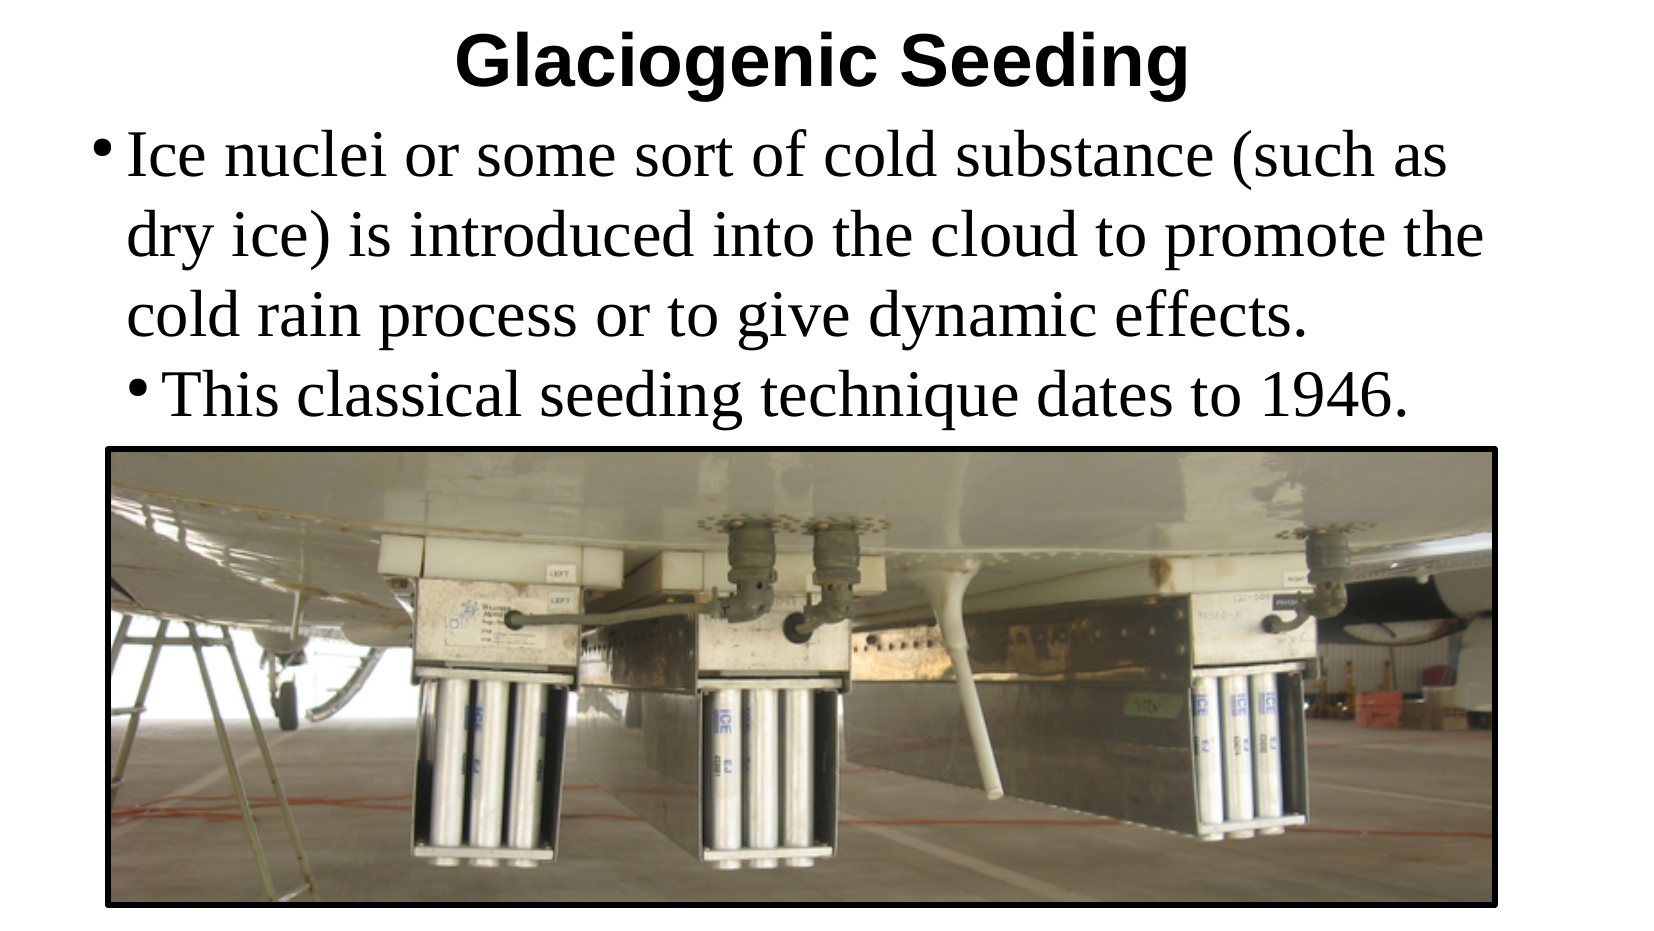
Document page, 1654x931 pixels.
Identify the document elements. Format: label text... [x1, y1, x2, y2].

text_box Ice nuclei or some sort of cold substance (such as dry ice) is introduced into the cloud to promote the cold rain process or to give dynamic effects. This classical seeding technique dates to 1946. [66, 102, 1512, 438]
picture [110, 452, 1492, 903]
title Glaciogenic Seeding [0, 5, 1651, 107]
